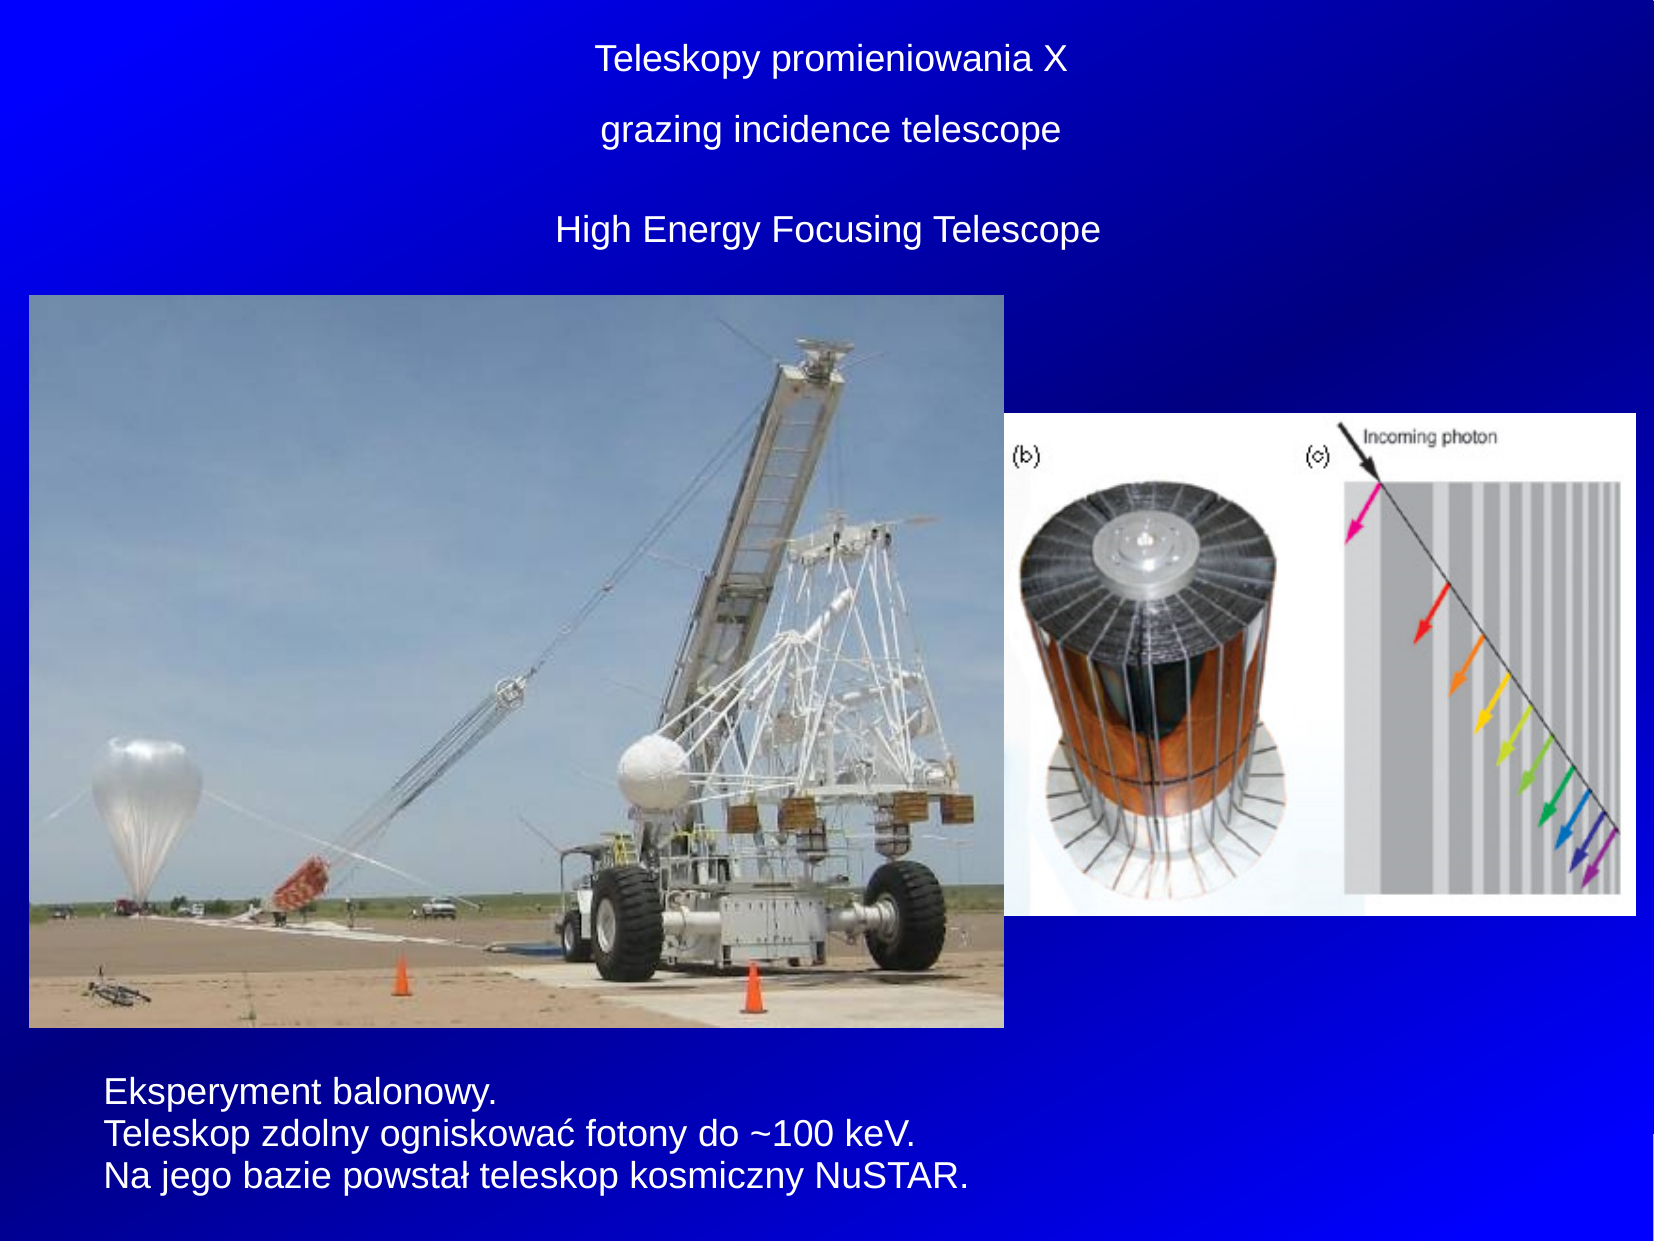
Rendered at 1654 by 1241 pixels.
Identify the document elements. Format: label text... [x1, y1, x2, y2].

picture [29, 295, 1636, 1028]
text_box Eksperyment balonowy. Teleskop zdolny ogniskować fotony do ~100 keV. Na jego bazie powstał teleskop kosmiczny NuSTAR. [88, 1062, 985, 1204]
text_box grazing incidence telescope [585, 101, 1077, 158]
text_box High Energy Focusing Telescope [540, 200, 1123, 258]
text_box Teleskopy promieniowania X [579, 29, 1083, 87]
